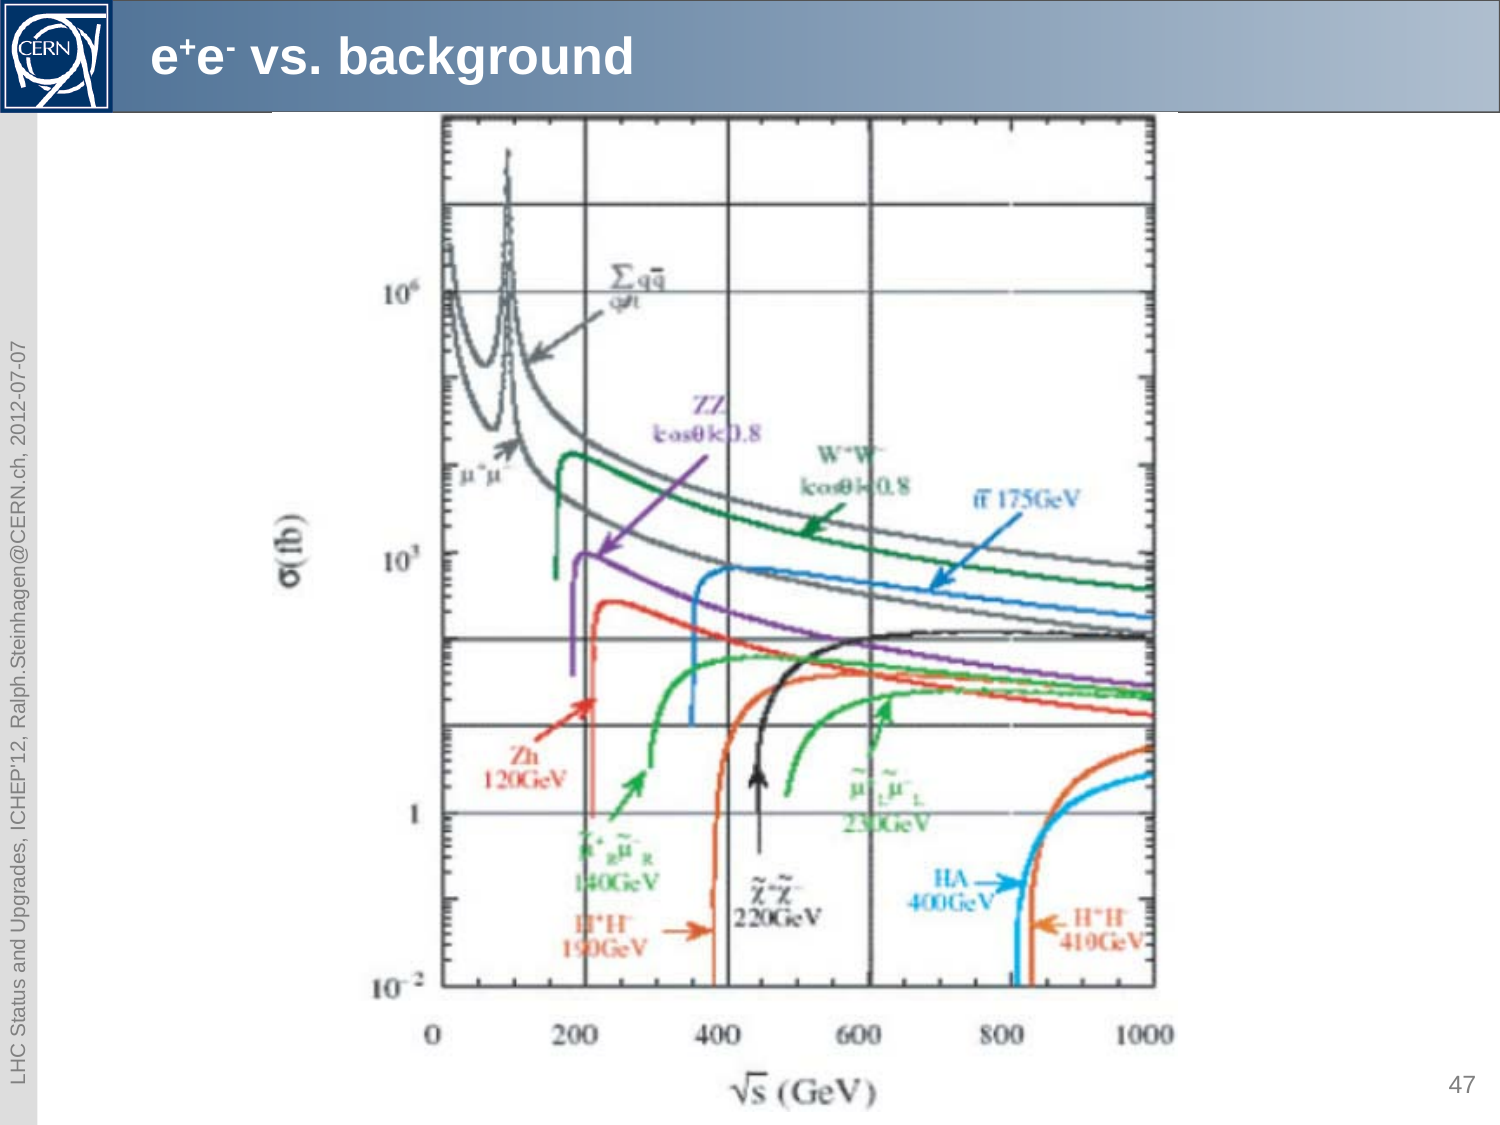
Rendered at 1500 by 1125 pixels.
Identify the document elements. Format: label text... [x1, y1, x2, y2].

title e+e- vs. background [150, 0, 1201, 113]
picture [0, 0, 113, 113]
picture [272, 112, 1178, 1112]
